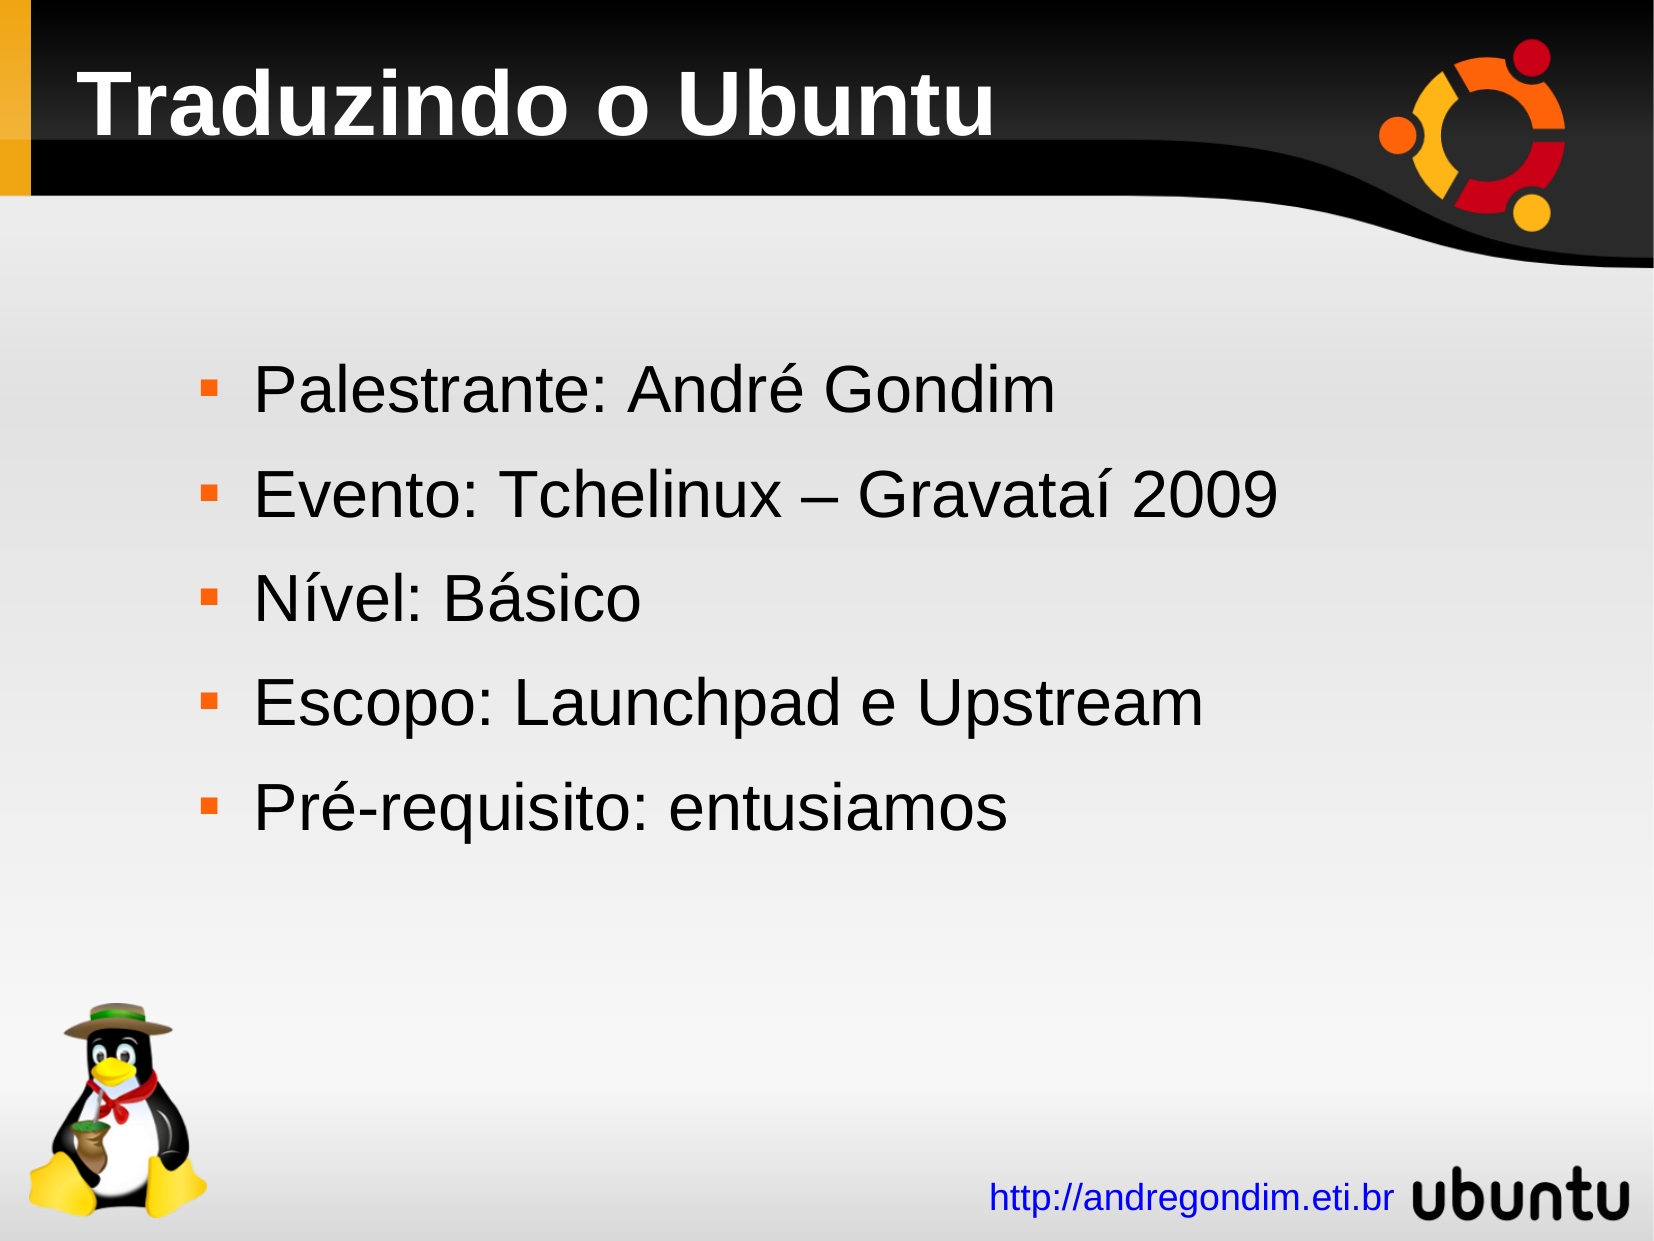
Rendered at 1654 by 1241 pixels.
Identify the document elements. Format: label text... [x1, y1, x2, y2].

picture [0, 0, 1654, 1241]
list Palestrante: André Gondim Evento: Tchelinux – Gravataí 2009 Nível: Básico Escopo: Launchpad e Upstream Pré-requisito: entusiamos [183, 352, 1388, 886]
title Traduzindo o Ubuntu [76, 0, 1565, 208]
